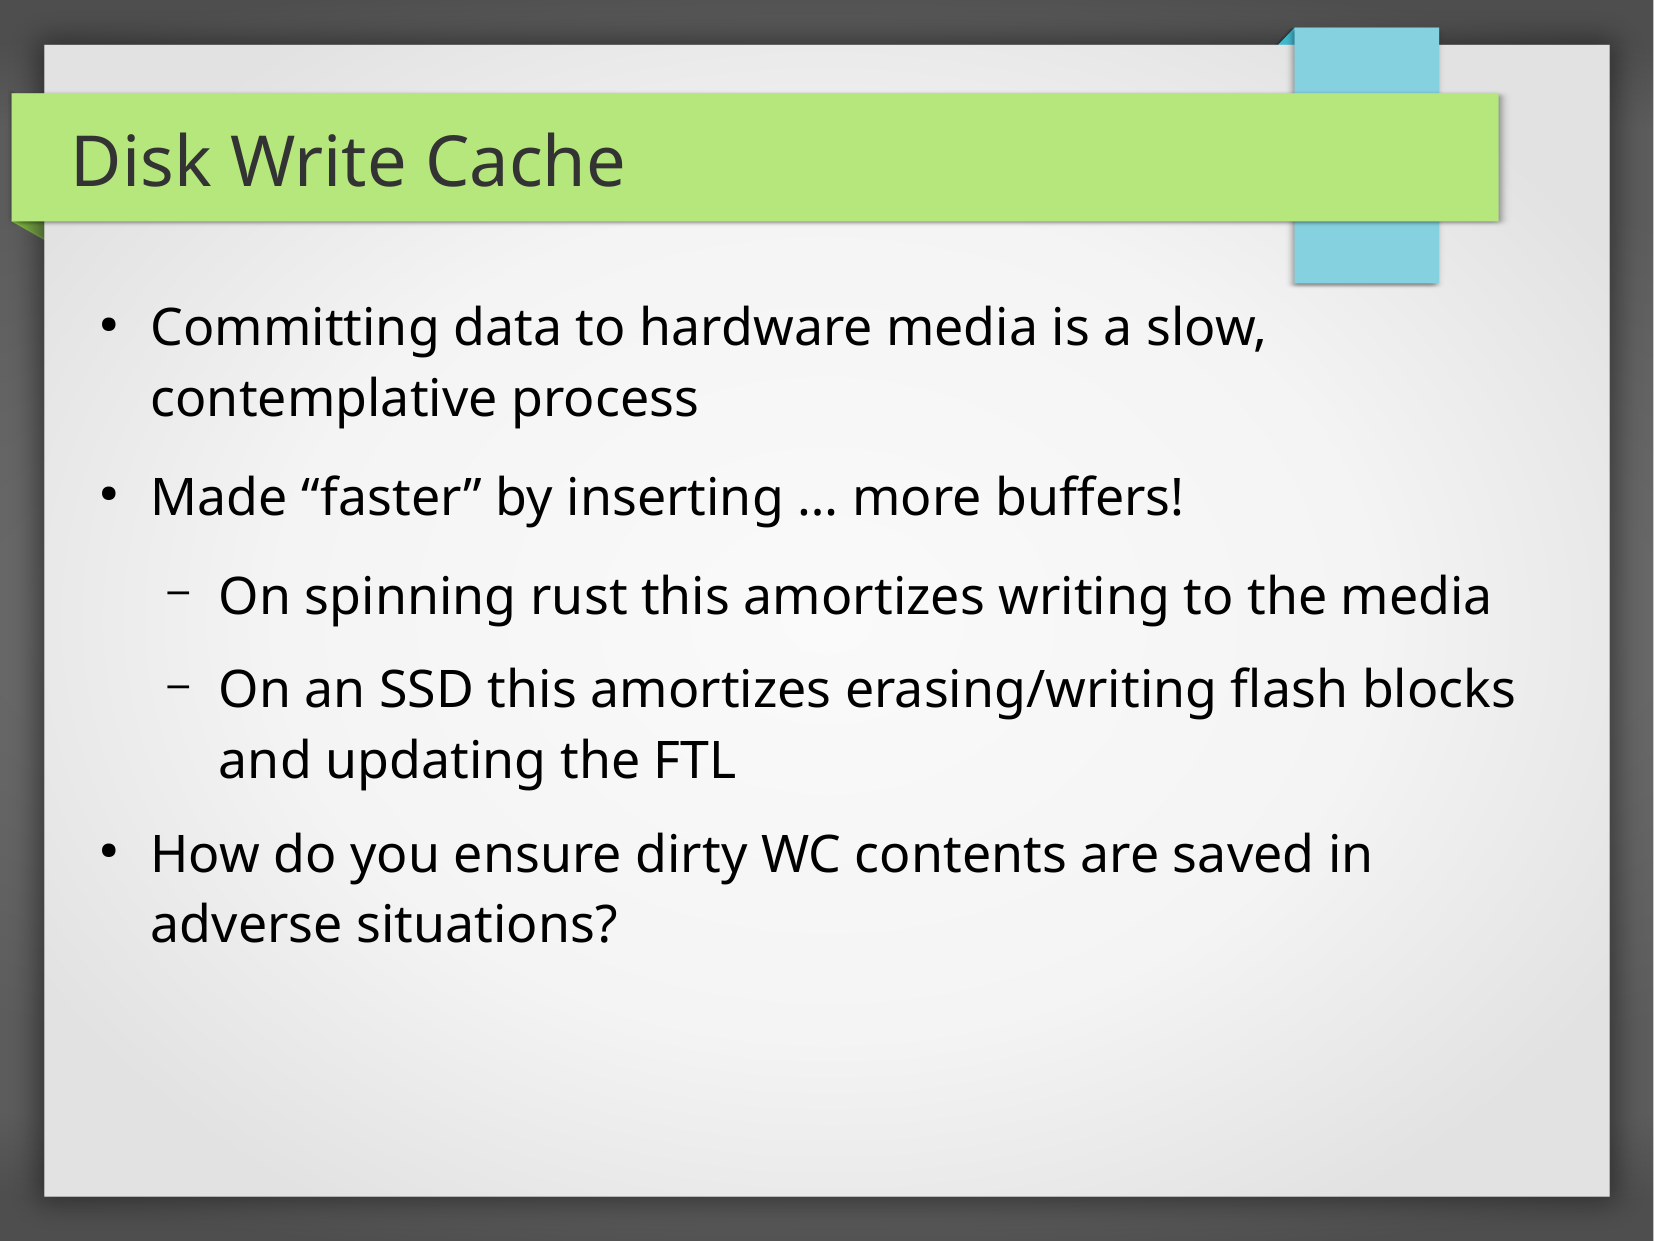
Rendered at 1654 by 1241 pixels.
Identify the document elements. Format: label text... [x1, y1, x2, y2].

list Committing data to hardware media is a slow, contemplative process Made “faster” by inserting … more buffers! On spinning rust this amortizes writing to the media On an SSD this amortizes erasing/writing flash blocks and updating the FTL How do you ensure dirty WC contents are saved in adverse situations? [82, 290, 1538, 1010]
picture [0, 0, 1654, 1241]
title Disk Write Cache [70, 106, 1229, 213]
